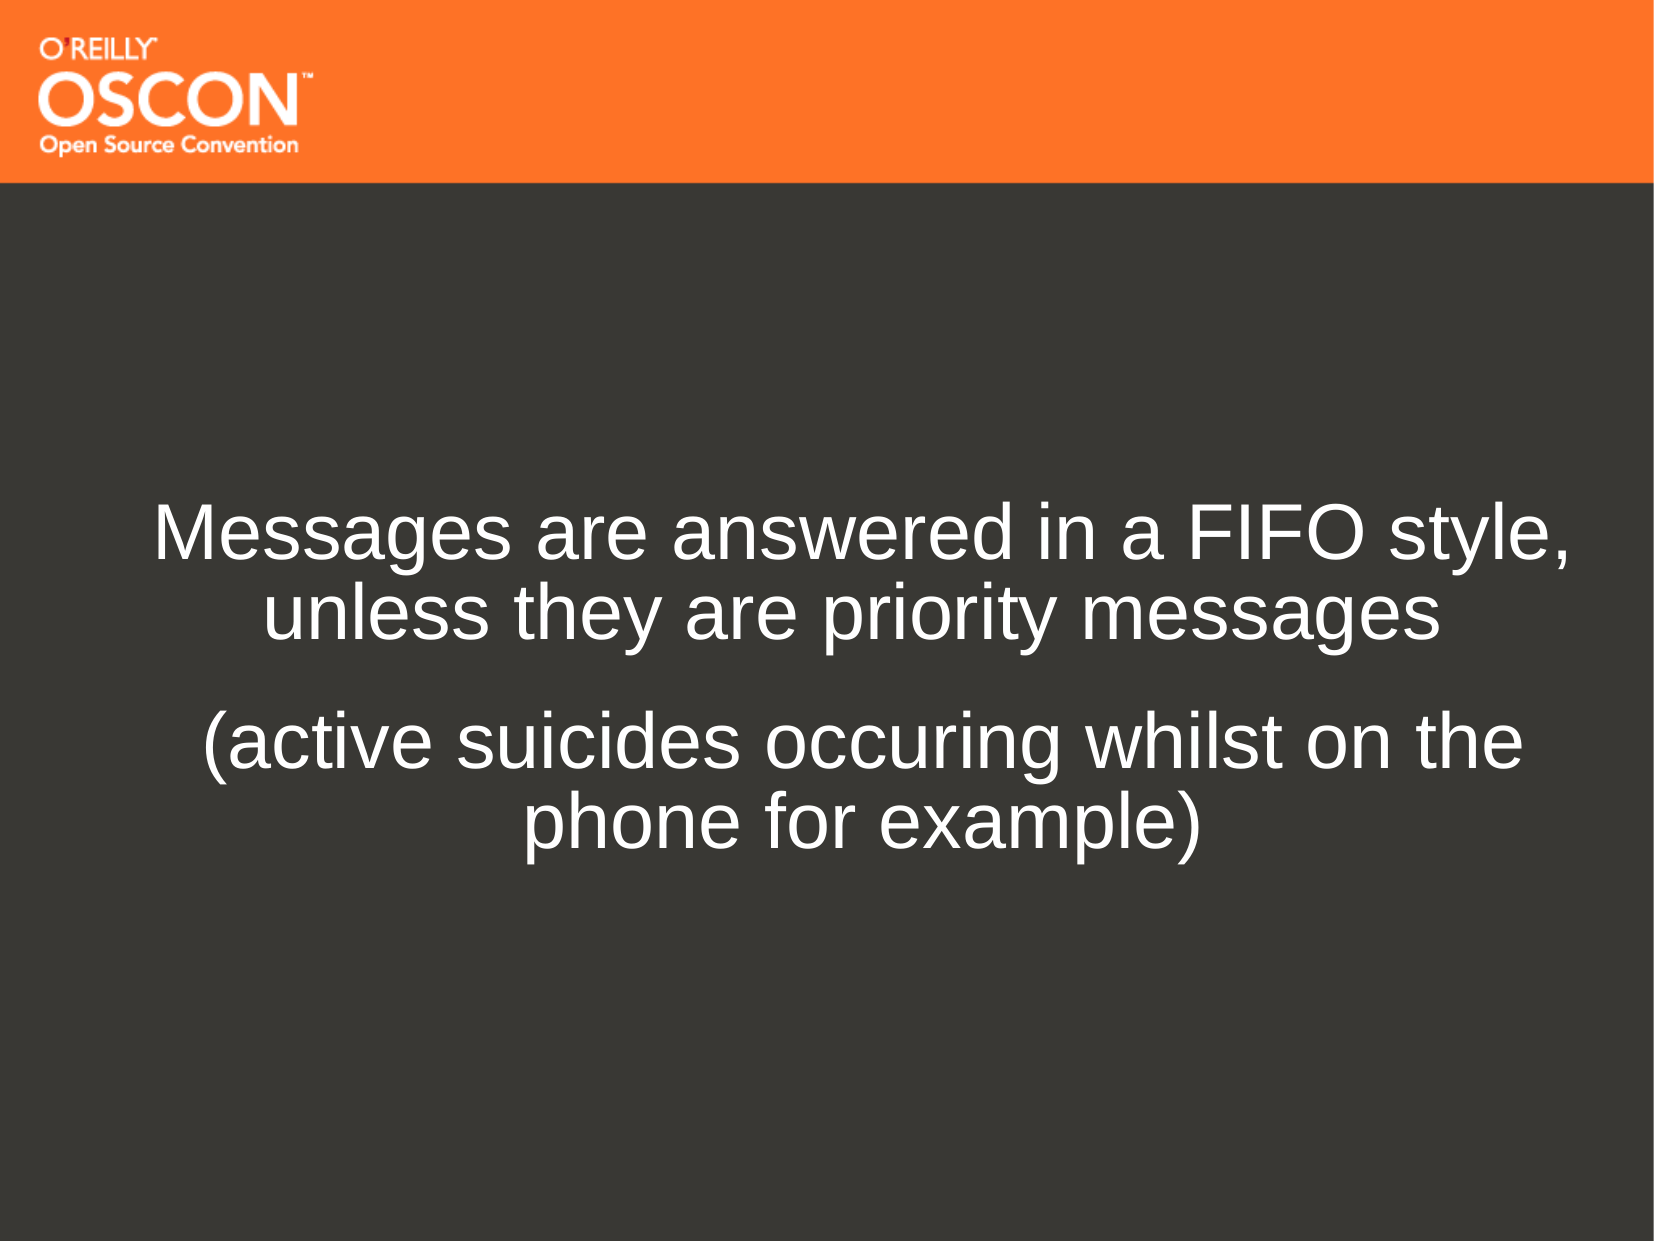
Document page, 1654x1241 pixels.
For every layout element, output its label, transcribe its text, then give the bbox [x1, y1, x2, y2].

title [356, 31, 1624, 187]
picture [0, 0, 1654, 1241]
list Messages are answered in a FIFO style, unless they are priority messages (active suicides occuring whilst on the phone for example) [37, 219, 1628, 1218]
